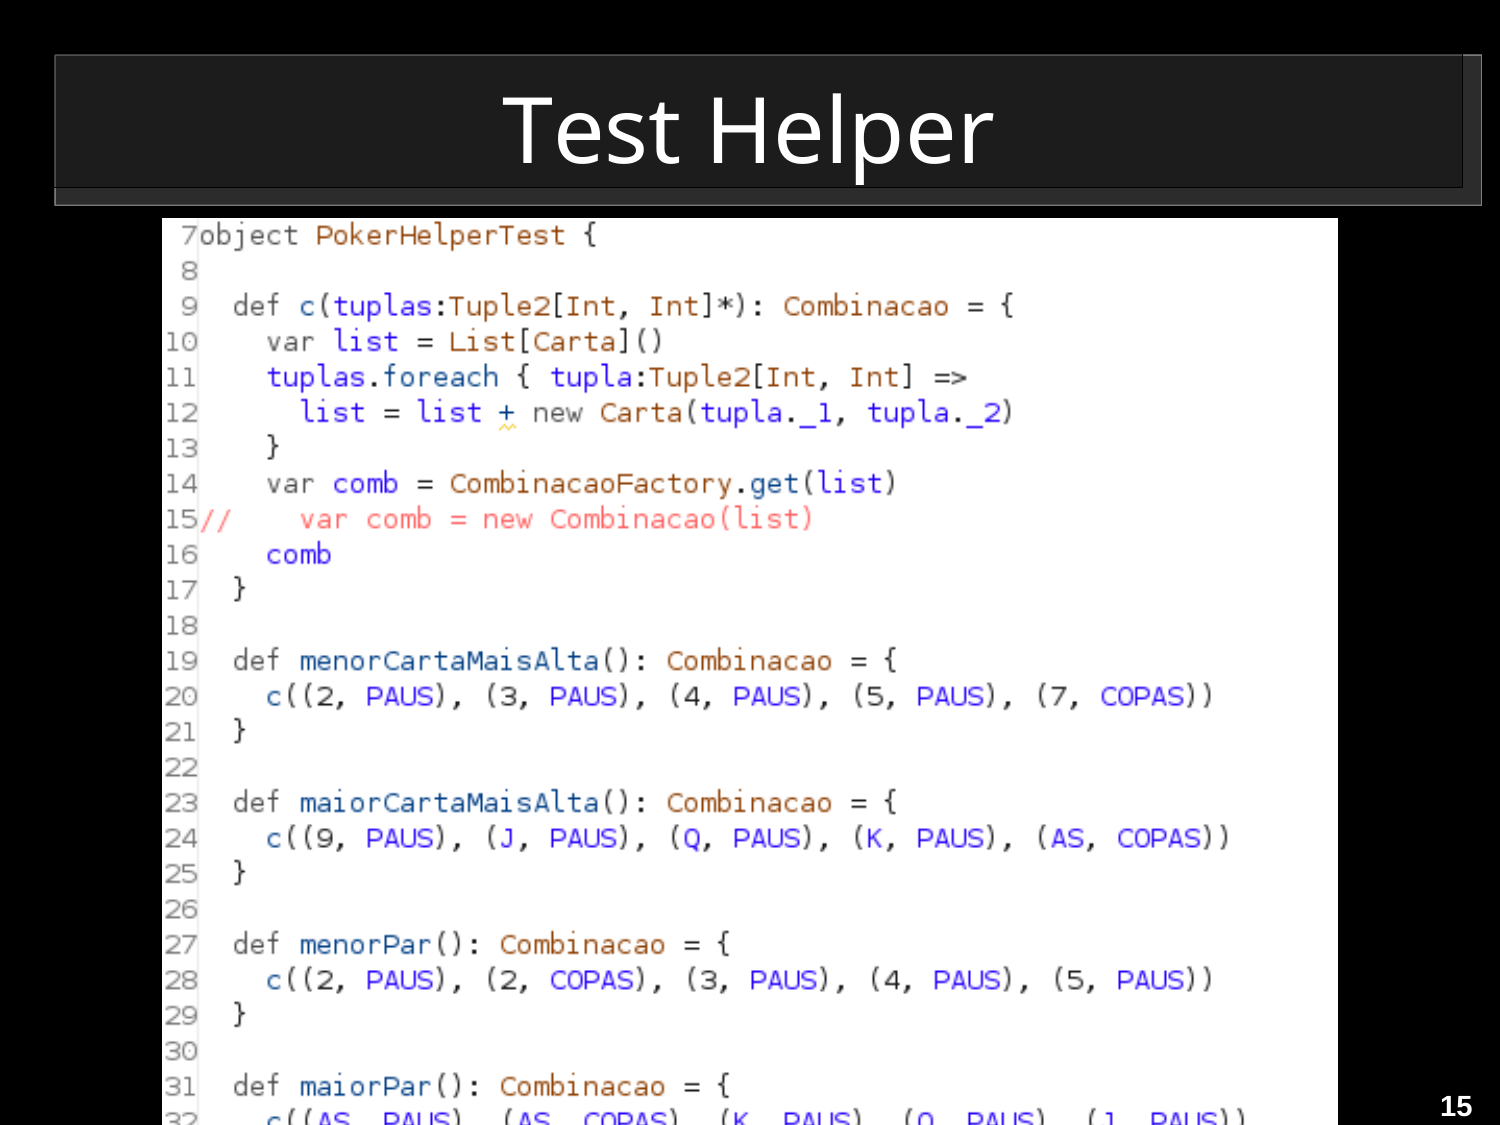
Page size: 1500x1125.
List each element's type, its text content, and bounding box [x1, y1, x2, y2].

title Test Helper [29, 31, 1469, 226]
picture [162, 218, 1338, 1125]
